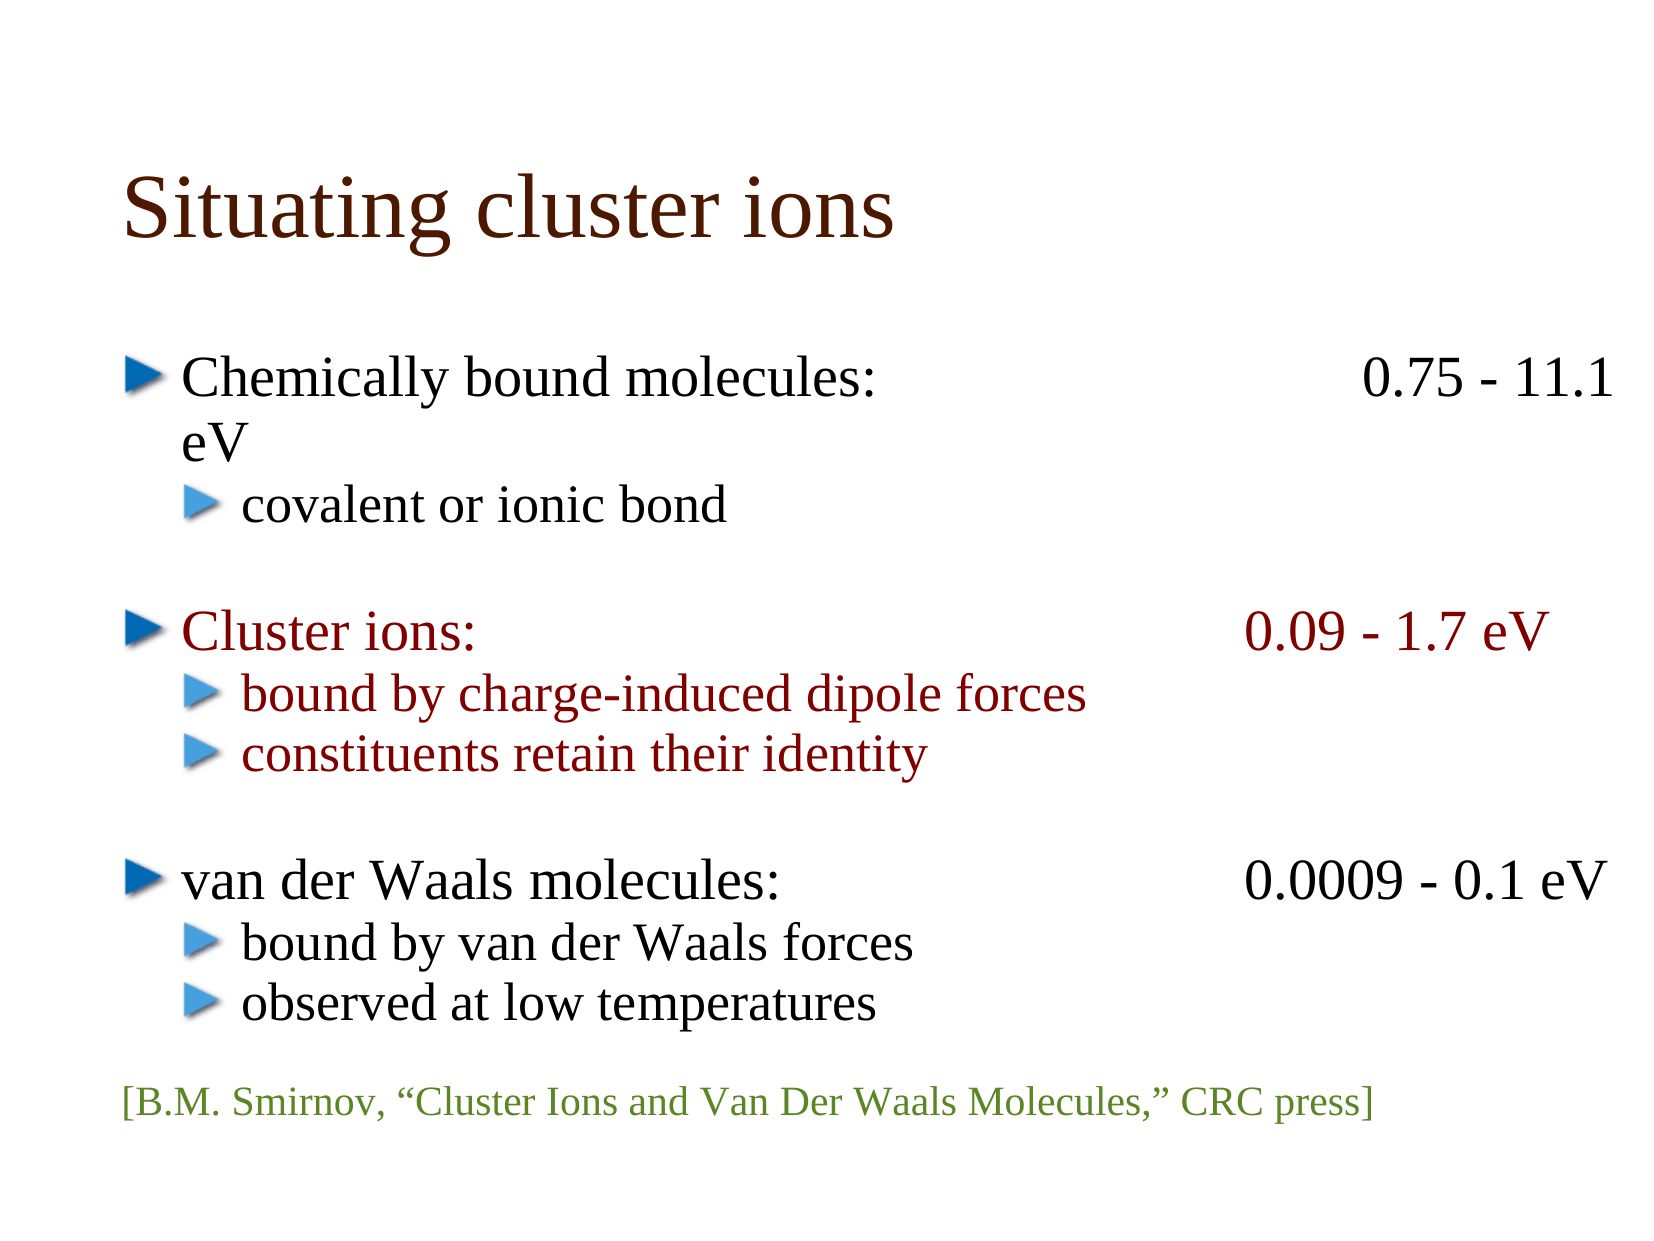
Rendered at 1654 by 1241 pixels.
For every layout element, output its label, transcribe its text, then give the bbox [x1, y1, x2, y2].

list Chemically bound molecules: 0.75 - 11.1 eV covalent or ionic bond Cluster ions: 0.09 - 1.7 eV bound by charge-induced dipole forces constituents retain their identity van der Waals molecules: 0.0009 - 0.1 eV bound by van der Waals forces observed at low temperatures [B.M. Smirnov, “Cluster Ions and Van Der Waals Molecules,” CRC press] [121, 344, 1653, 1126]
title Situating cluster ions [121, 102, 1534, 311]
